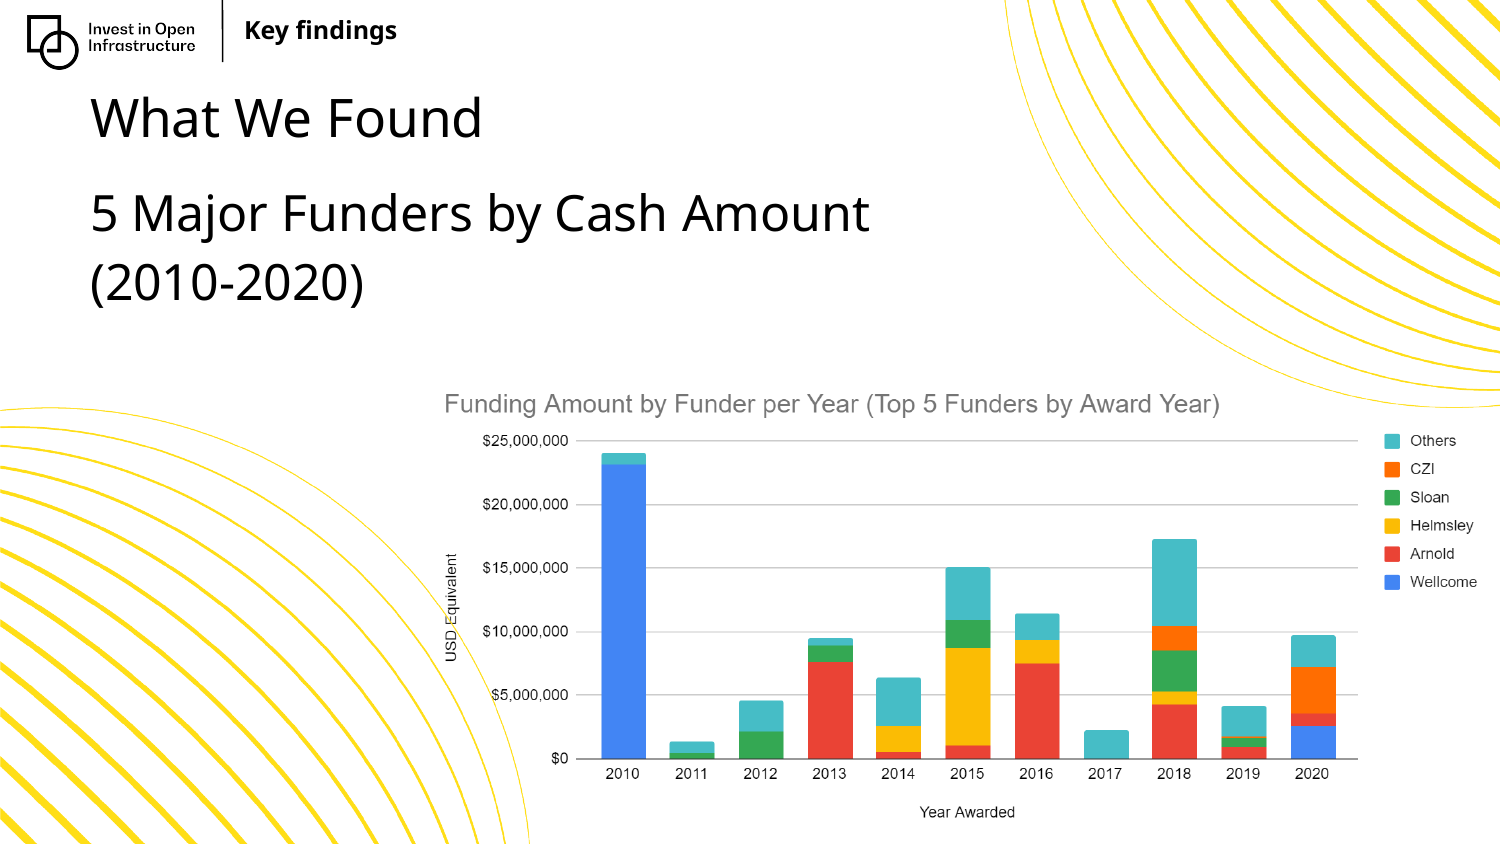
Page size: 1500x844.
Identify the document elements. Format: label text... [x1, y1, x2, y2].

picture [0, 0, 1500, 844]
title What We Found [75, 69, 548, 164]
subtitle 5 Major Funders by Cash Amount (2010-2020) [75, 157, 901, 278]
picture [27, 15, 195, 70]
text_box Key findings [229, 0, 643, 61]
